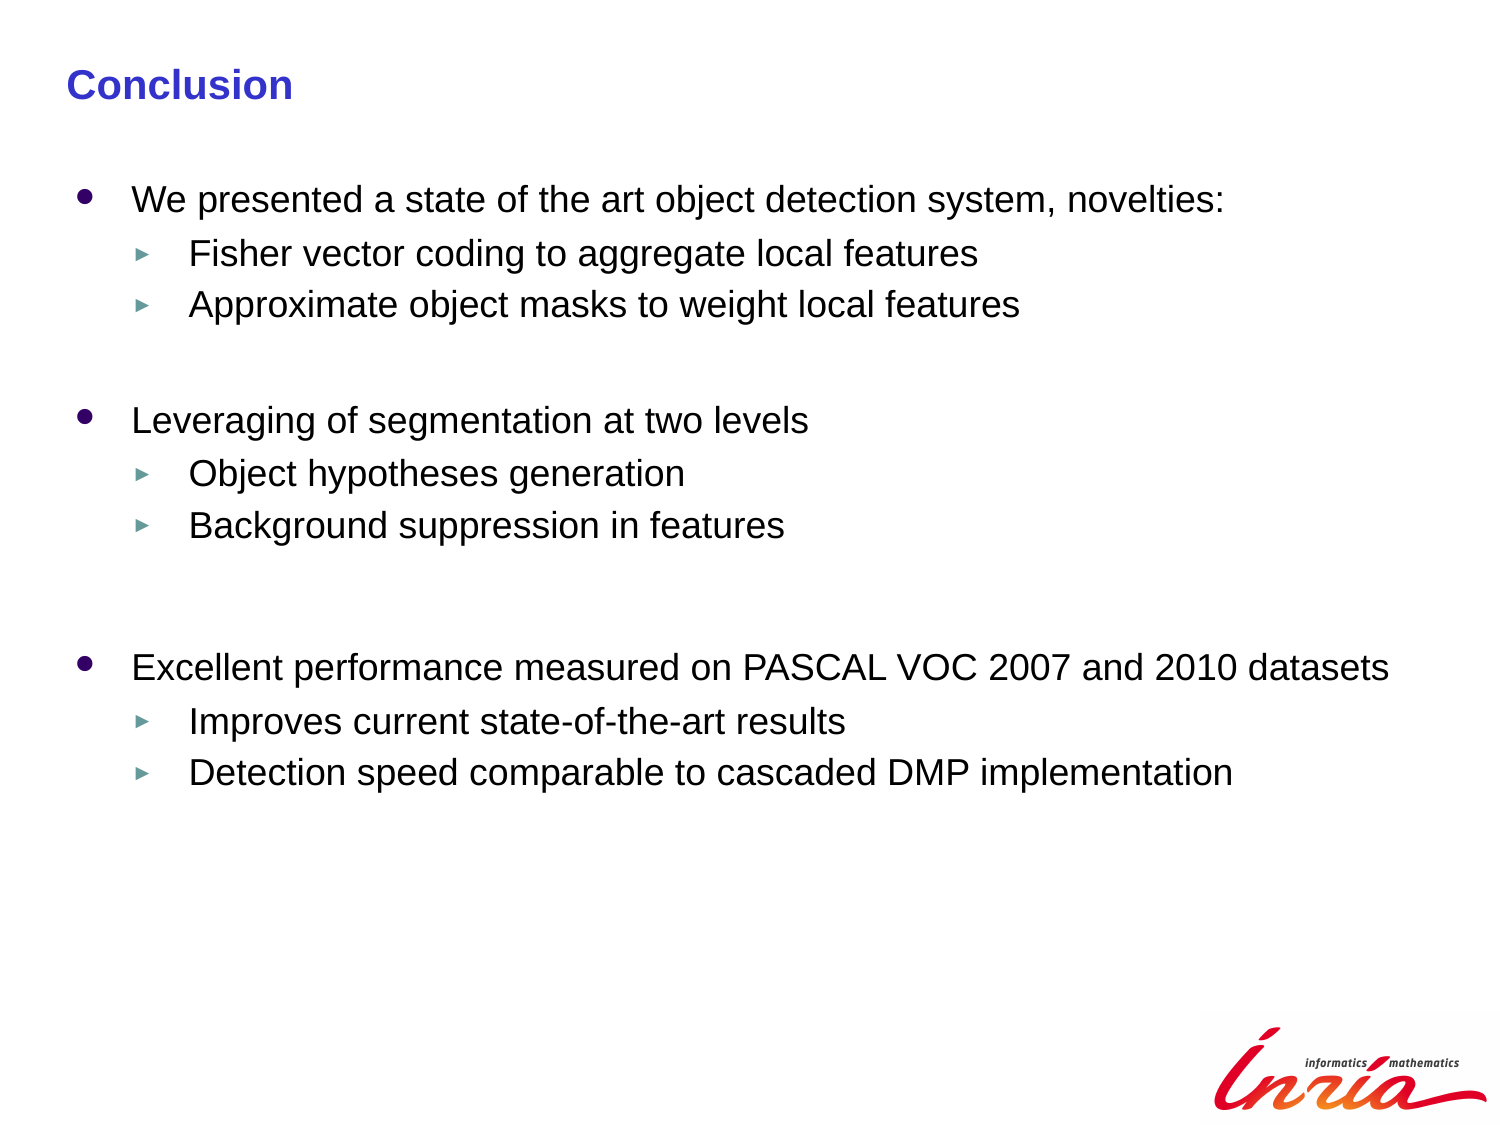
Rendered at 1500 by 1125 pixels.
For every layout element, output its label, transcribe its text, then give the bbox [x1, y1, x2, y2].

picture [1200, 1012, 1500, 1125]
title Conclusion [51, 46, 1459, 123]
list We presented a state of the art object detection system, novelties: Fisher vector coding to aggregate local features Approximate object masks to weight local features Leveraging of segmentation at two levels Object hypotheses generation Background suppression in features Excellent performance measured on PASCAL VOC 2007 and 2010 datasets Improves current state-of-the-art results Detection speed comparable to cascaded DMP implementation [75, 178, 1425, 1039]
